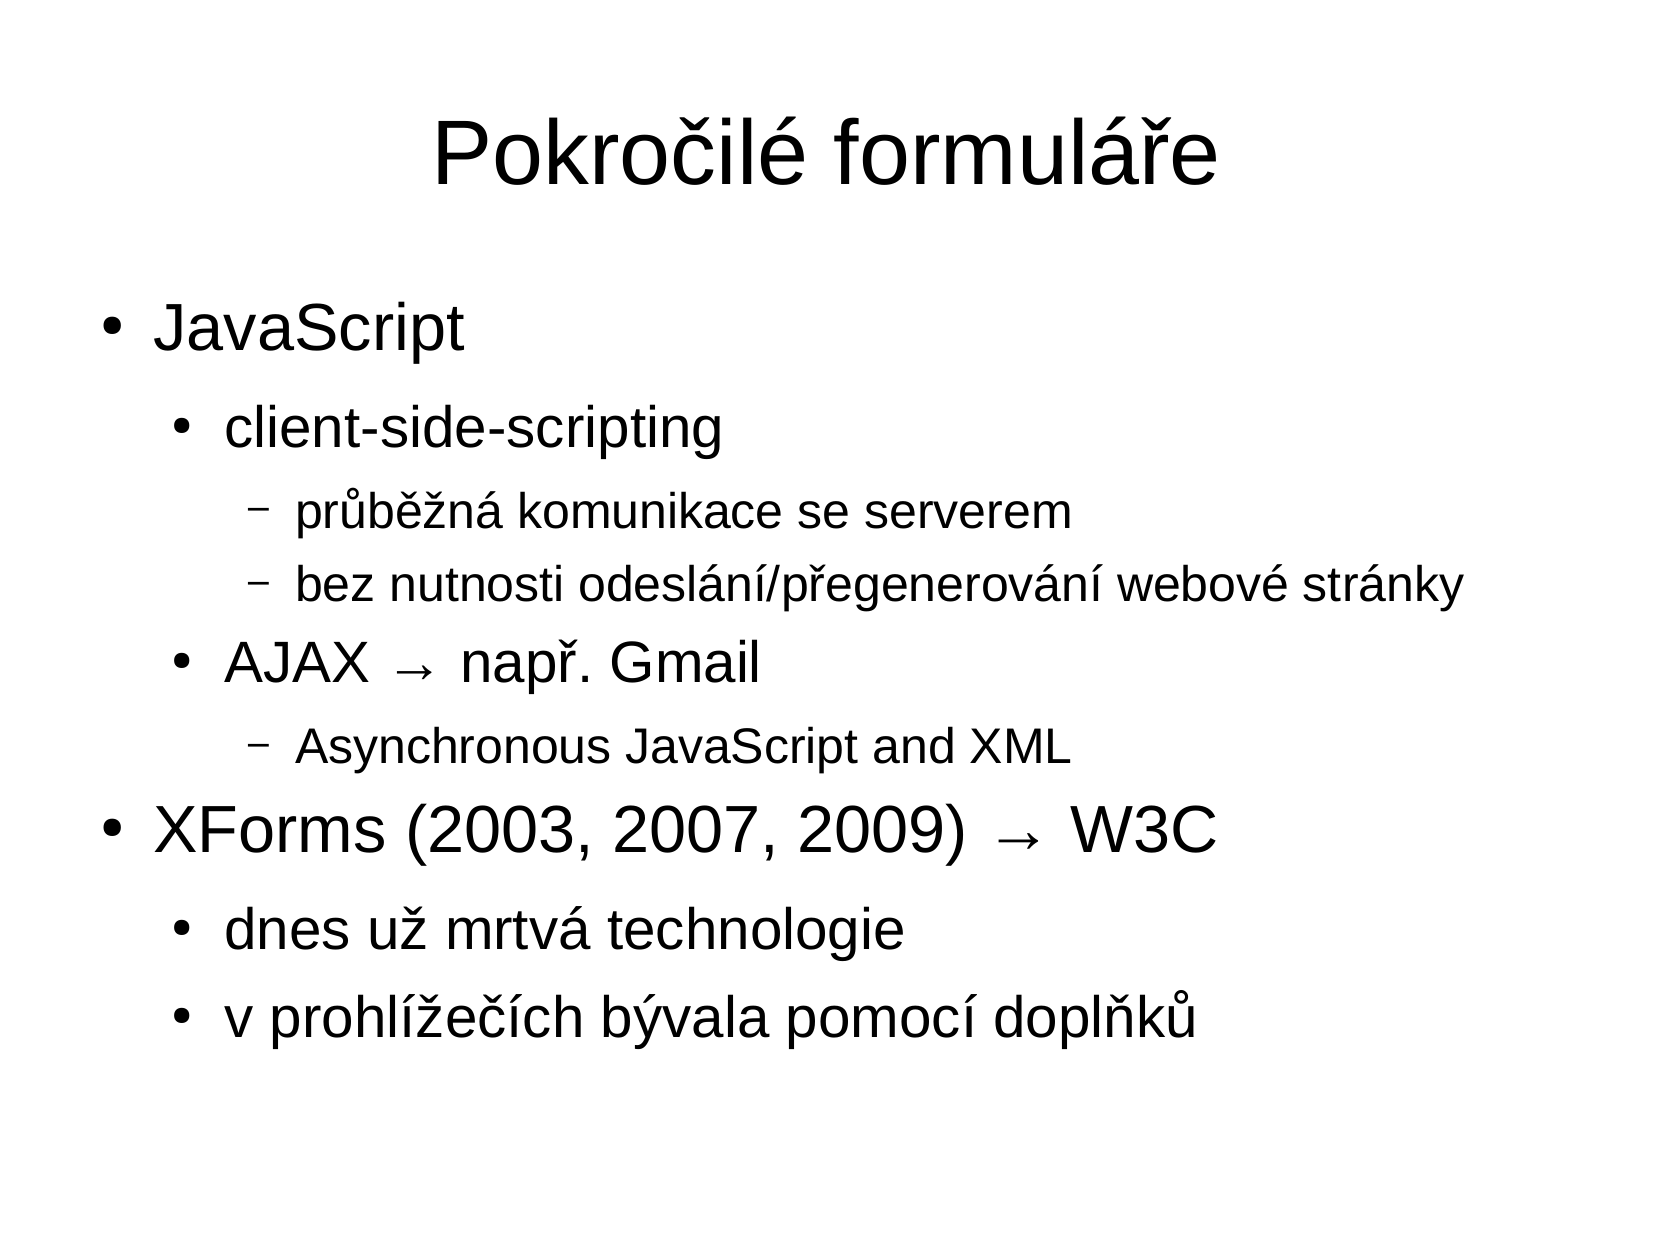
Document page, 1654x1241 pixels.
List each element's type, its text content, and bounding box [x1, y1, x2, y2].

title Pokročilé formuláře [82, 49, 1571, 257]
list JavaScript client-side-scripting průběžná komunikace se serverem bez nutnosti odeslání/přegenerování webové stránky AJAX → např. Gmail Asynchronous JavaScript and XML XForms (2003, 2007, 2009) → W3C dnes už mrtvá technologie v prohlížečích bývala pomocí doplňků [82, 290, 1571, 1205]
